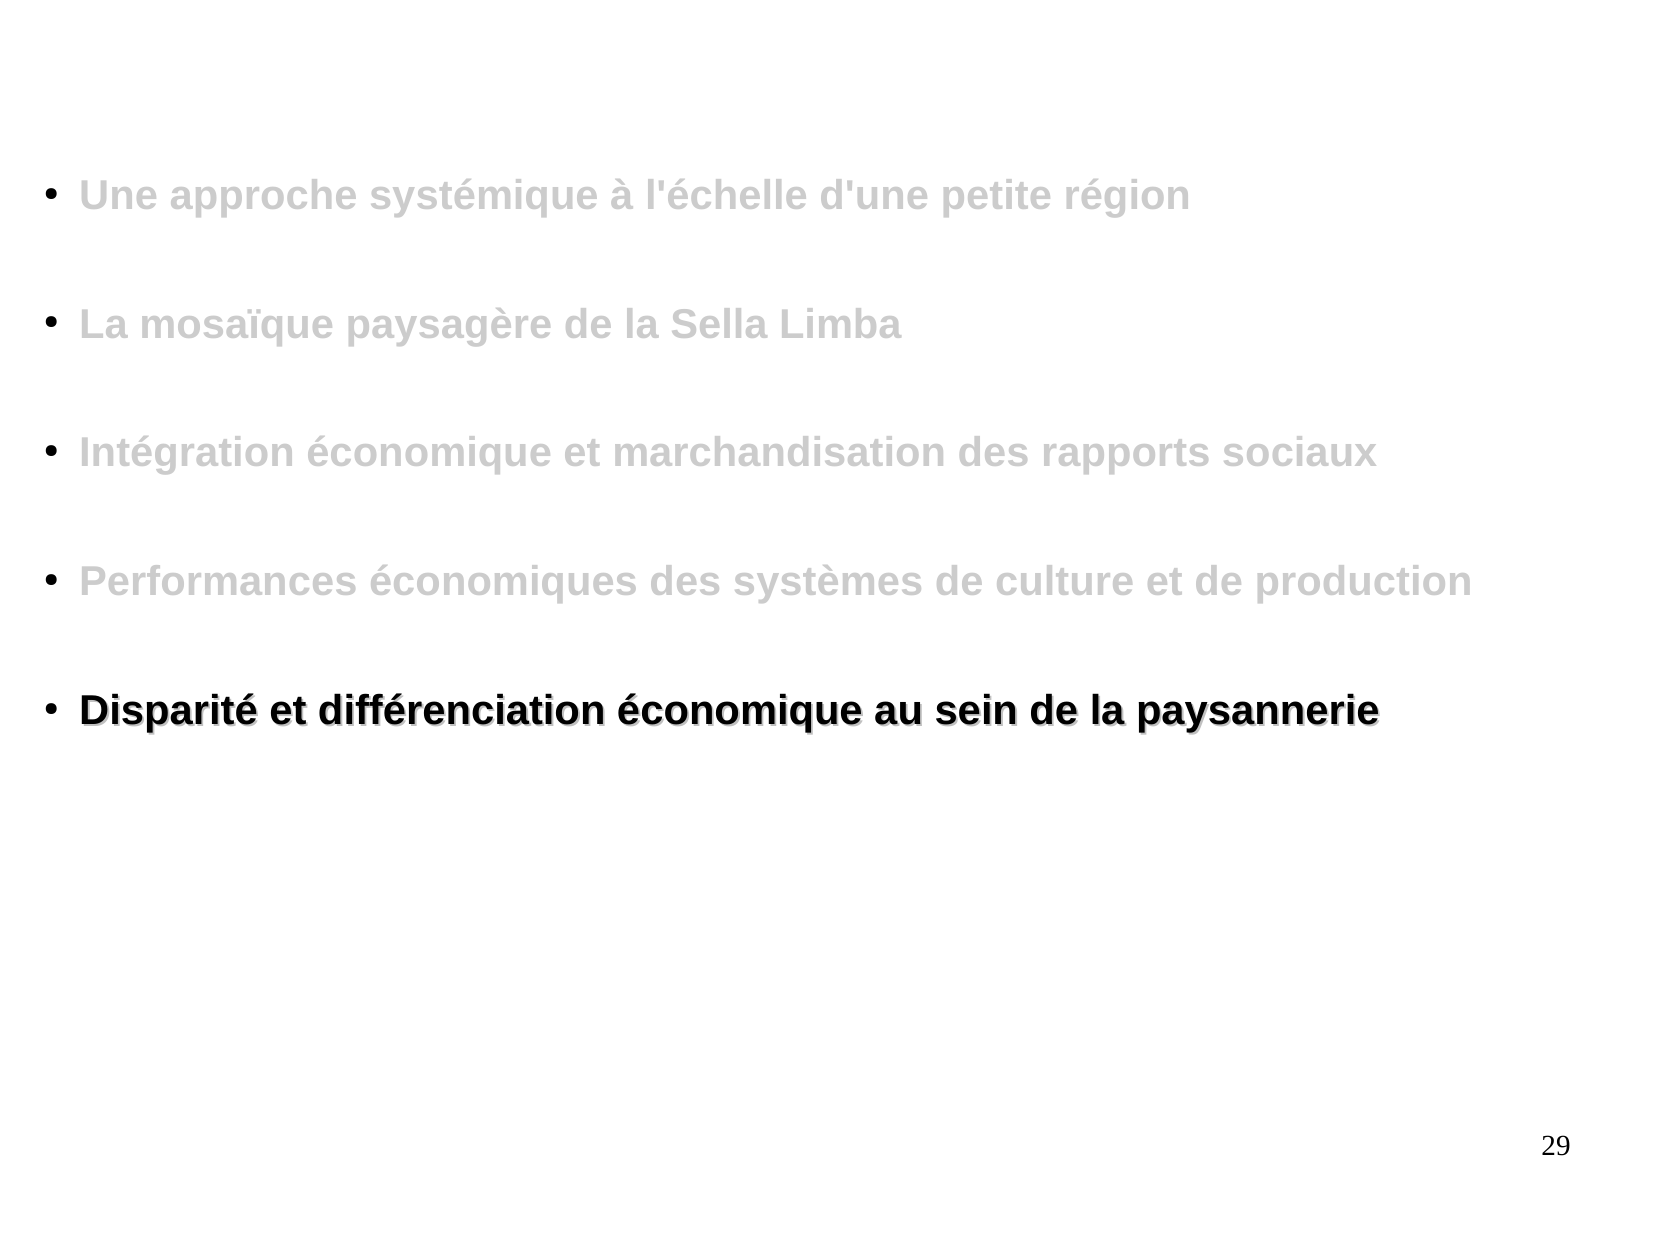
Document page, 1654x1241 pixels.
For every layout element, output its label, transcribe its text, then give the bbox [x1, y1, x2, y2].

text_box Une approche systémique à l'échelle d'une petite région La mosaïque paysagère de la Sella Limba Intégration économique et marchandisation des rapports sociaux Performances économiques des systèmes de culture et de production Disparité et différenciation économique au sein de la paysannerie [28, 35, 1654, 947]
